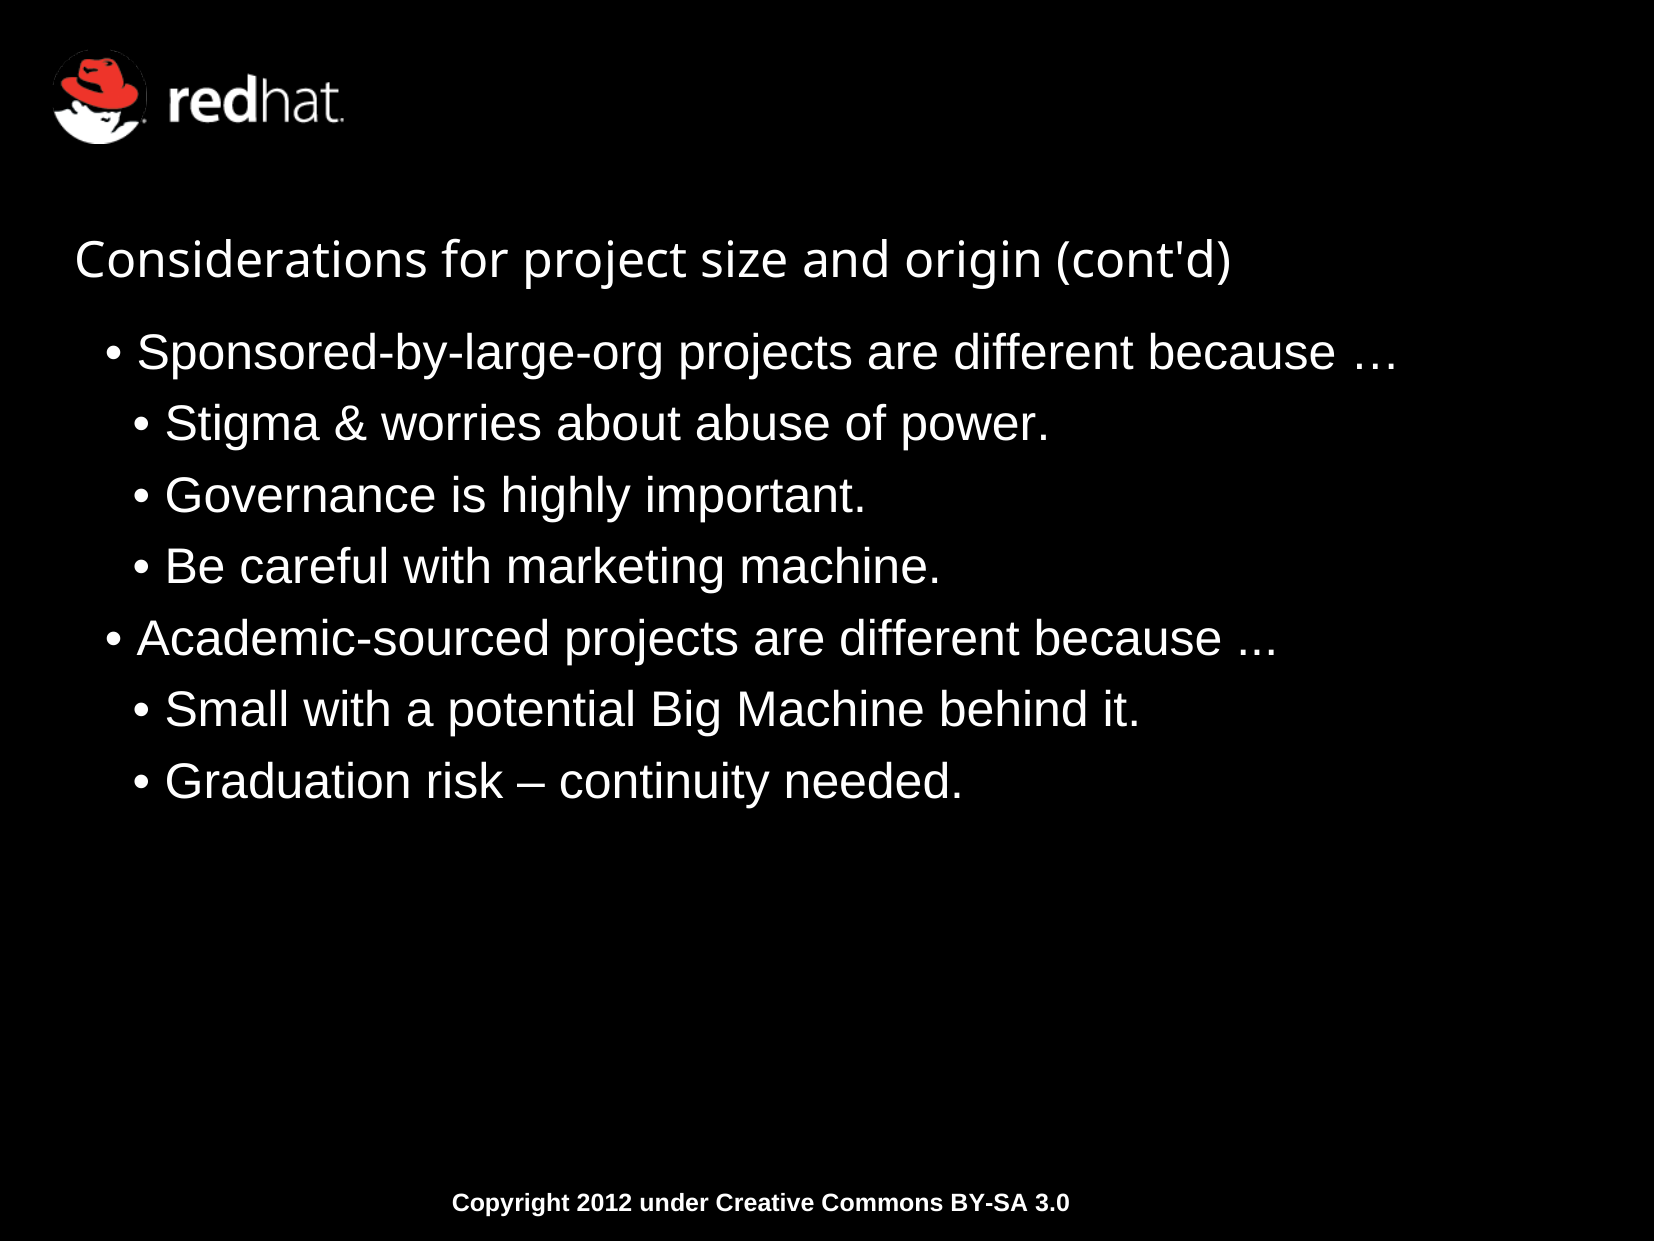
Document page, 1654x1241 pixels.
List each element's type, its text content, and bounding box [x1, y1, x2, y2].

list • Sponsored-by-large-org projects are different because … • Stigma & worries about abuse of power. • Governance is highly important. • Be careful with marketing machine. • Academic-sourced projects are different because ... • Small with a potential Big Machine behind it. • Graduation risk – continuity needed. [77, 324, 1500, 1186]
title Considerations for project size and origin (cont'd) [74, 199, 1506, 318]
picture [52, 49, 345, 144]
